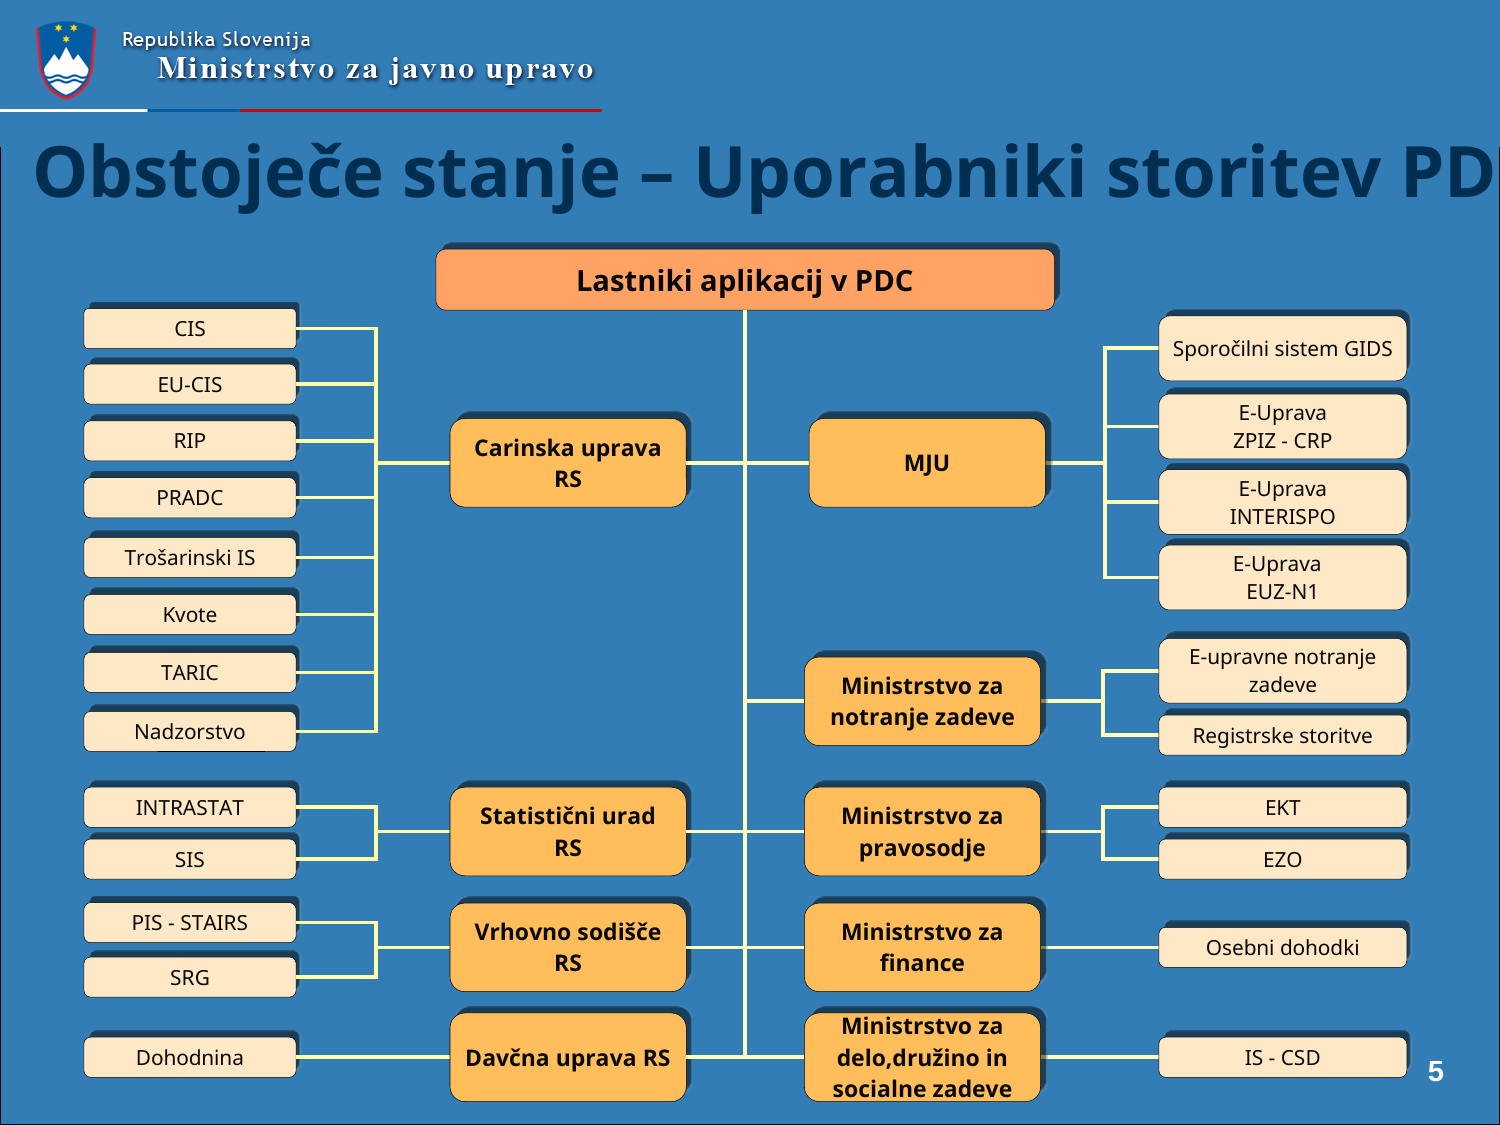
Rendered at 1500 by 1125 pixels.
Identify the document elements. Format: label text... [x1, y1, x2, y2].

text_box Registrske storitve [1158, 715, 1407, 756]
text_box Statistični urad RS [450, 787, 687, 876]
text_box IS - CSD [1158, 1037, 1407, 1078]
text_box Davčna uprava RS [450, 1012, 687, 1102]
text_box Nadzorstvo [83, 711, 297, 752]
text_box EKT [1158, 787, 1407, 828]
text_box Carinska uprava RS [450, 418, 687, 508]
text_box Kvote [83, 594, 297, 635]
text_box E-Uprava ZPIZ - CRP [1158, 394, 1407, 459]
text_box E-Uprava EUZ-N1 [1158, 545, 1407, 610]
picture [0, 0, 1500, 147]
text_box Ministrstvo za pravosodje [804, 787, 1041, 876]
text_box Lastniki aplikacij v PDC [435, 249, 1055, 311]
text_box Sporočilni sistem GIDS [1158, 315, 1407, 381]
text_box Osebni dohodki [1158, 927, 1407, 968]
text_box RIP [83, 420, 297, 461]
text_box INTRASTAT [83, 787, 297, 828]
text_box Dohodnina [83, 1037, 297, 1078]
text_box PIS - STAIRS [83, 902, 297, 943]
text_box SIS [83, 838, 297, 880]
text_box Trošarinski IS [83, 537, 297, 578]
title Obstoječe stanje – Uporabniki storitev PDC [17, 113, 1500, 254]
text_box TARIC [83, 652, 297, 693]
text_box Vrhovno sodišče RS [450, 903, 687, 992]
text_box EU-CIS [83, 364, 297, 405]
text_box E-upravne notranje zadeve [1158, 638, 1407, 704]
text_box Ministrstvo za delo,družino in socialne zadeve [804, 1012, 1041, 1102]
text_box PRADC [83, 477, 297, 518]
text_box SRG [83, 956, 297, 998]
text_box CIS [83, 308, 297, 349]
text_box EZO [1158, 838, 1407, 880]
text_box Ministrstvo za finance [804, 903, 1041, 992]
text_box Ministrstvo za notranje zadeve [804, 656, 1041, 746]
text_box MJU [809, 418, 1046, 508]
text_box E-Uprava INTERISPO [1158, 469, 1407, 535]
